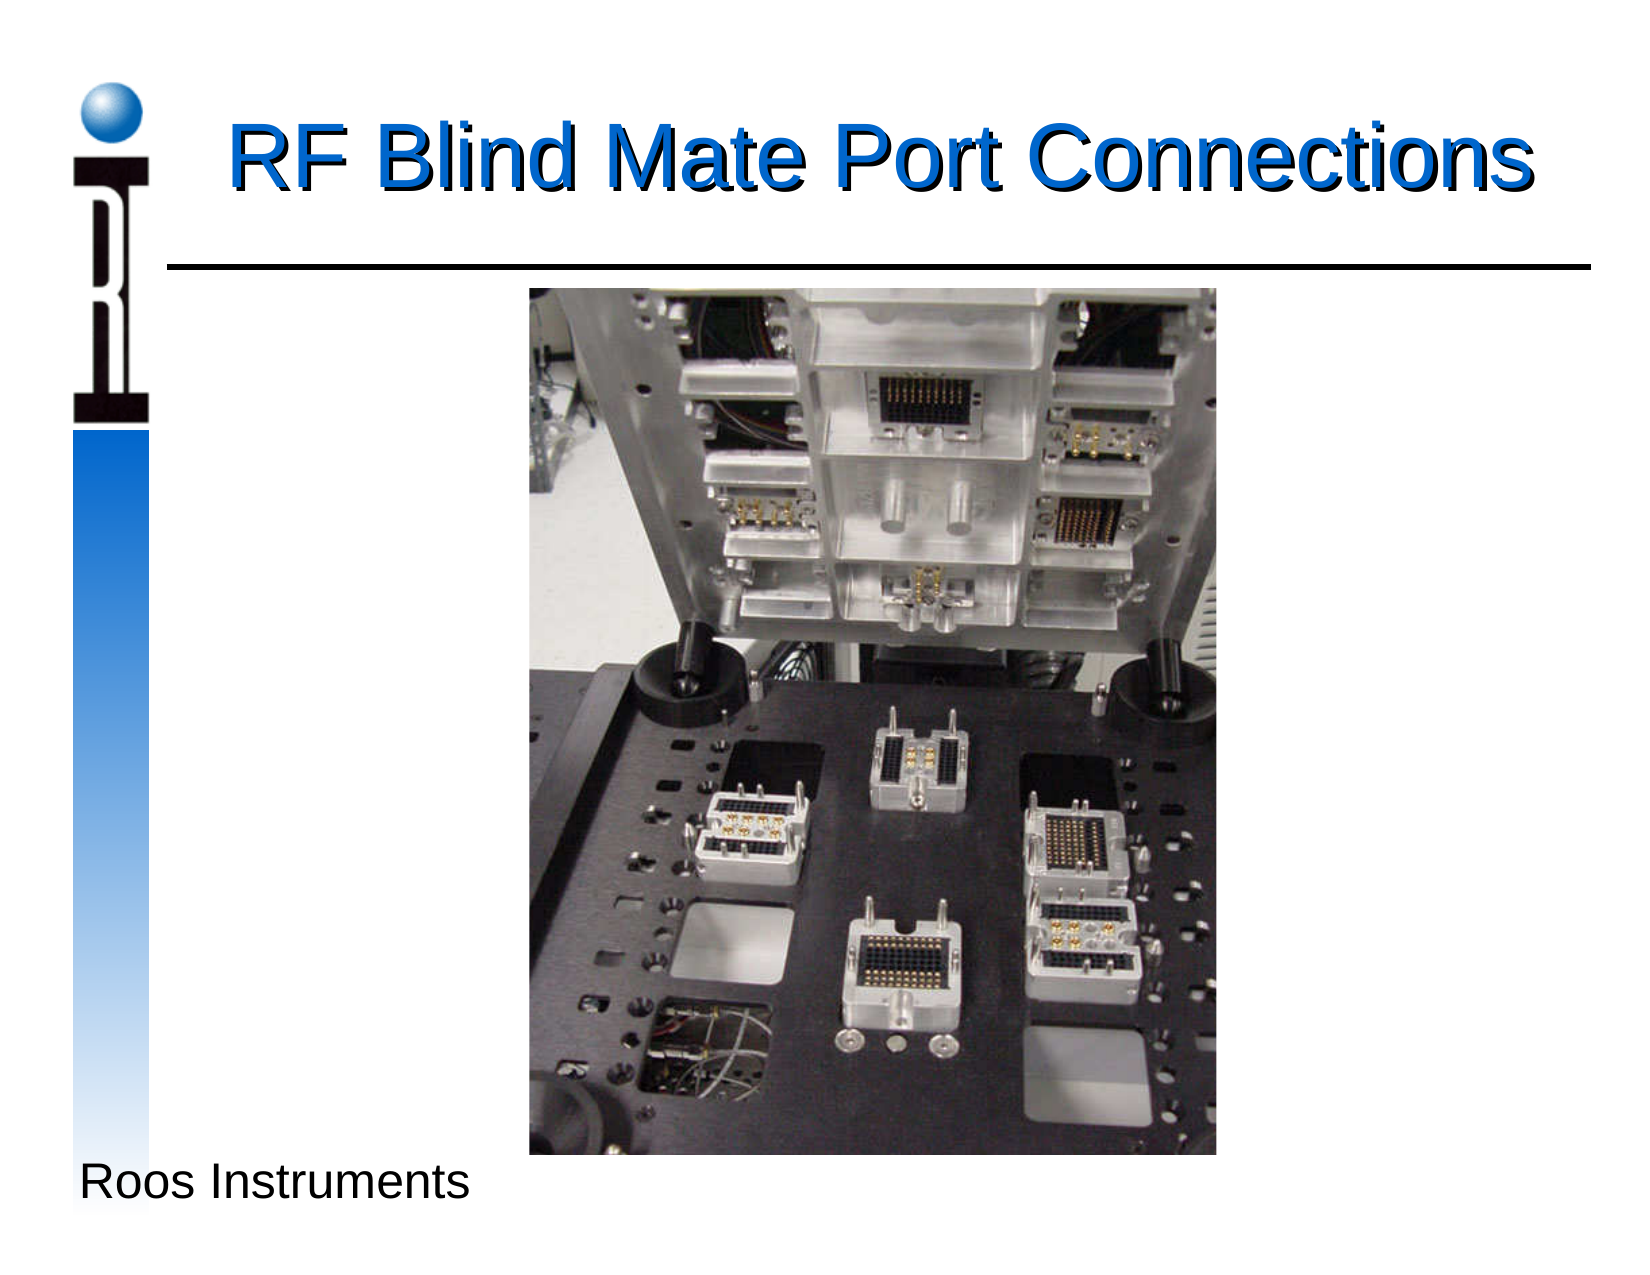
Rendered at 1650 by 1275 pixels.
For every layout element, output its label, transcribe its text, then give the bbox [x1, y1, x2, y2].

picture [529, 288, 1217, 1155]
picture [69, 78, 154, 430]
title RF Blind Mate Port Connections [171, 59, 1591, 253]
